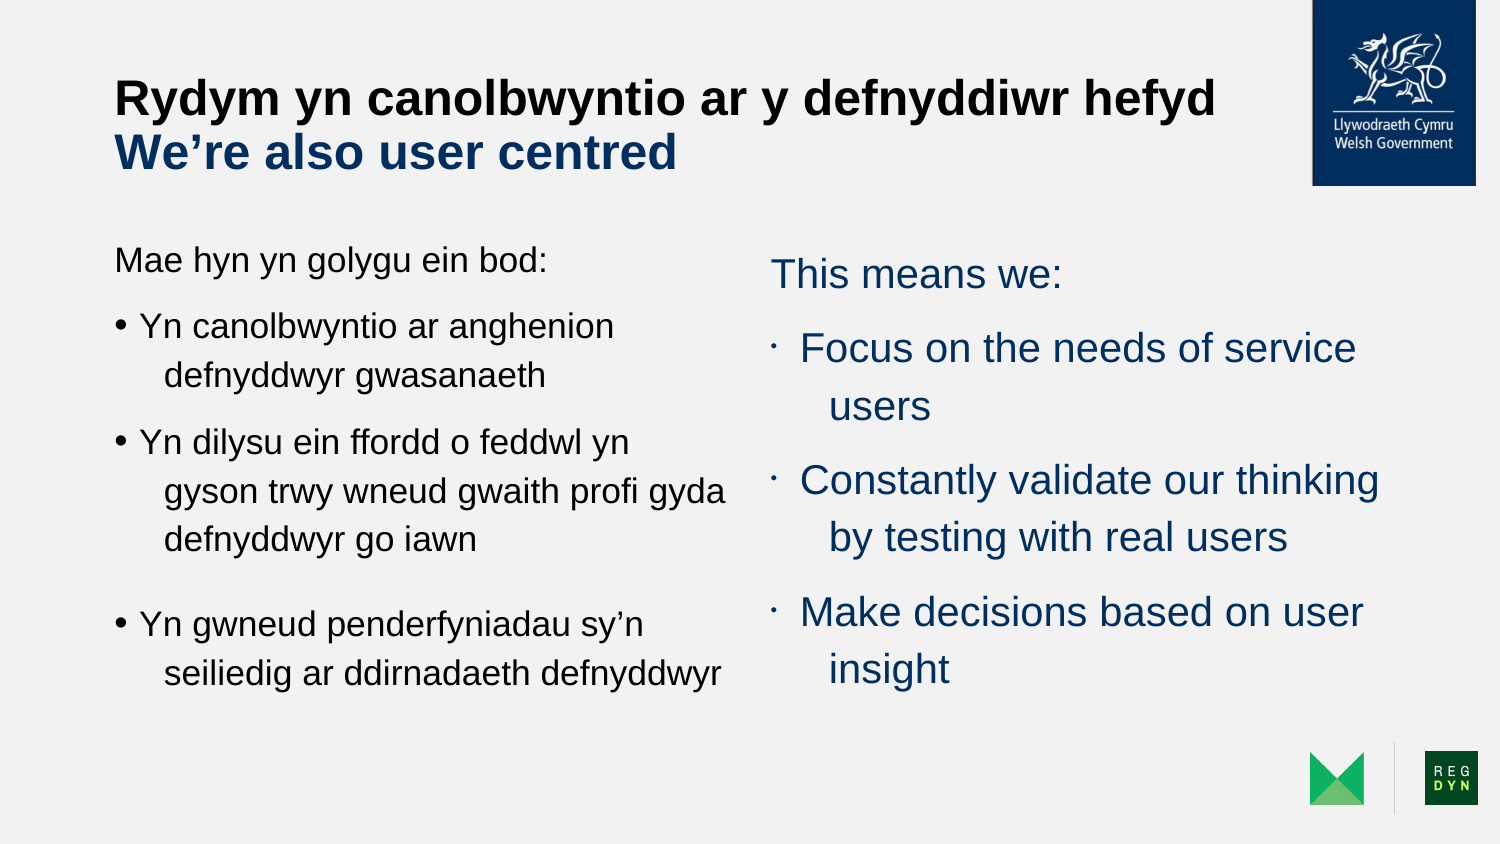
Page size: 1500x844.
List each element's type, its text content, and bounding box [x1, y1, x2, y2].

list This means we: Focus on the needs of service users Constantly validate our thinking by testing with real users Make decisions based on user insight [759, 233, 1397, 769]
picture [1310, 769, 1364, 805]
list Mae hyn yn golygu ein bod: Yn canolbwyntio ar anghenion defnyddwyr gwasanaeth Yn dilysu ein ffordd o feddwl yn gyson trwy wneud gwaith profi gyda defnyddwyr go iawn Yn gwneud penderfyniadau sy’n seiliedig ar ddirnadaeth defnyddwyr [103, 224, 741, 760]
picture [1425, 751, 1478, 805]
title Rydym yn canolbwyntio ar y defnyddiwr hefyd We’re also user centred [103, 44, 1397, 209]
